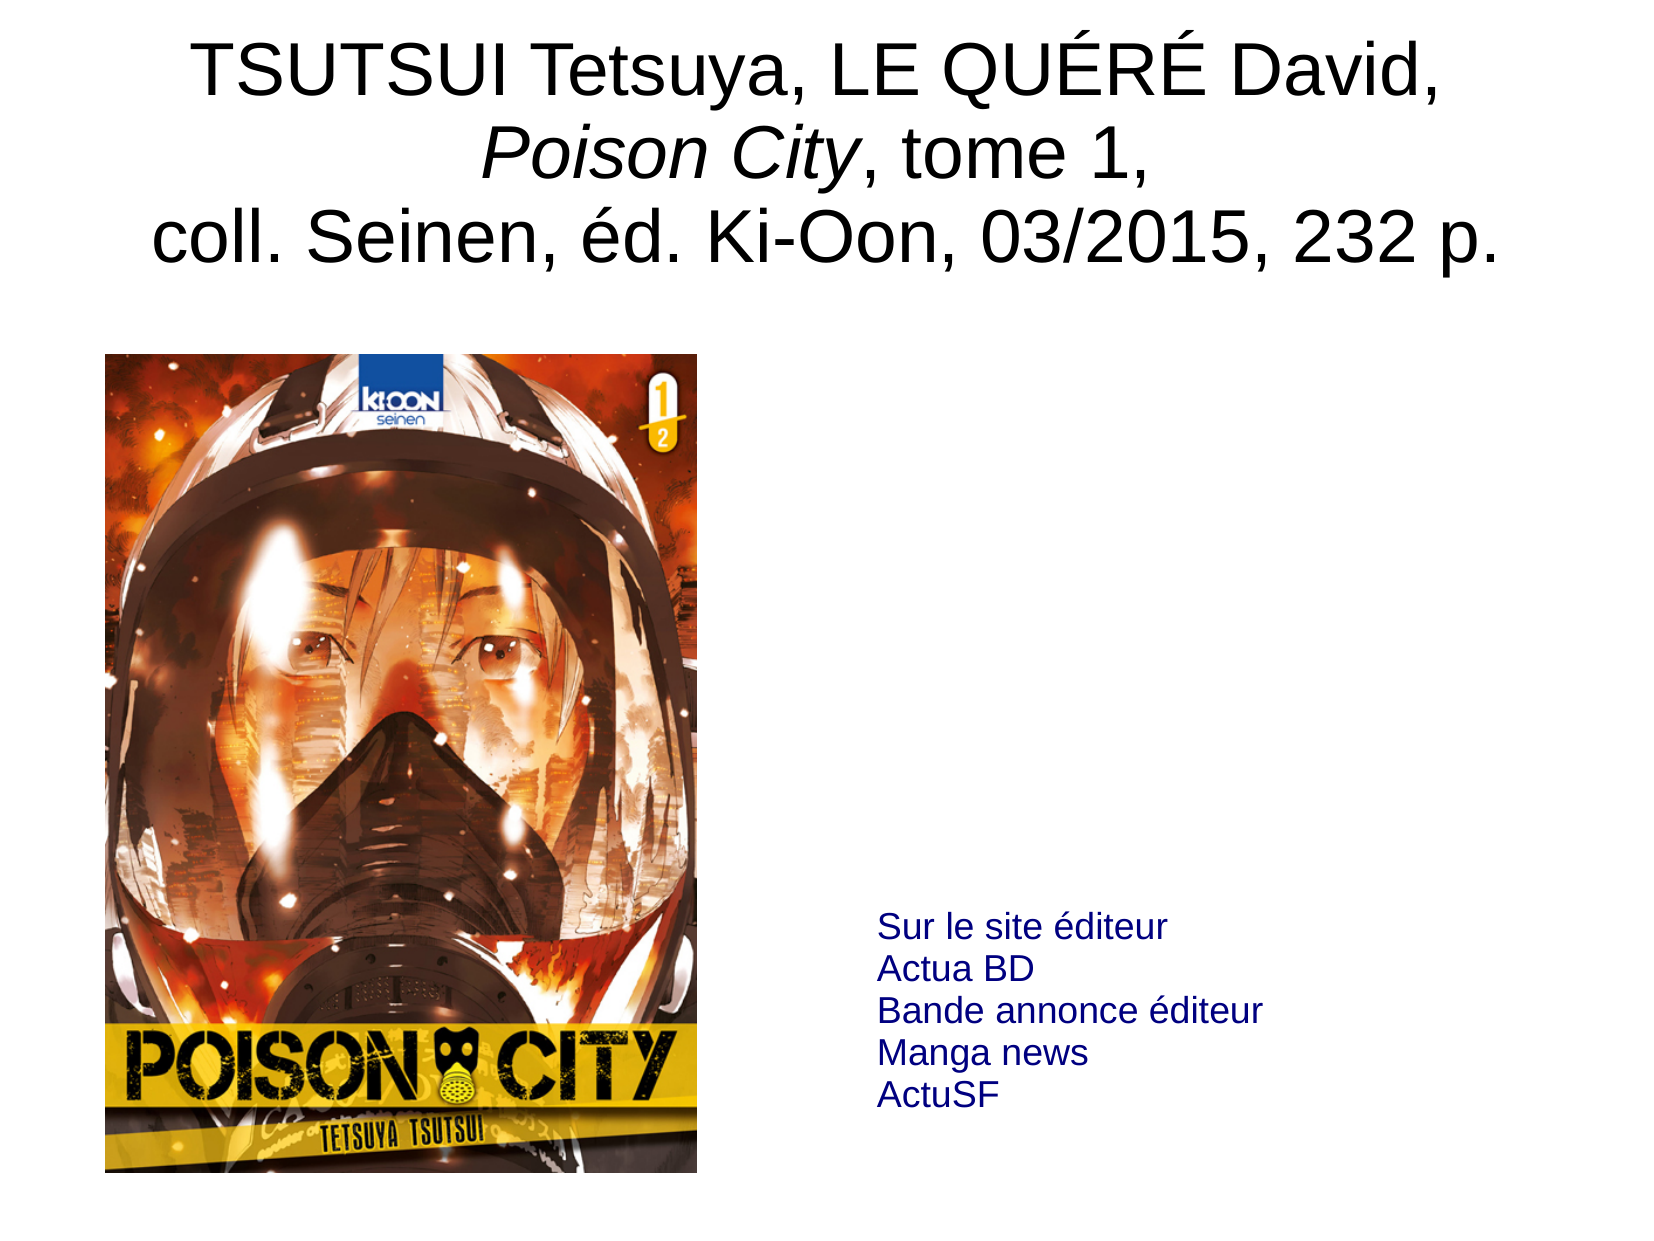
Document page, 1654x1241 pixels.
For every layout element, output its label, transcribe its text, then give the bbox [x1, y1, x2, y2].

picture [105, 354, 697, 1173]
text_box Sur le site éditeur Actua BD Bande annonce éditeur Manga news ActuSF [862, 897, 1642, 1165]
title TSUTSUI Tetsuya, LE QUÉRÉ David, Poison City, tome 1, coll. Seinen, éd. Ki-Oon, 03/2015, 232 p. [82, 26, 1571, 279]
